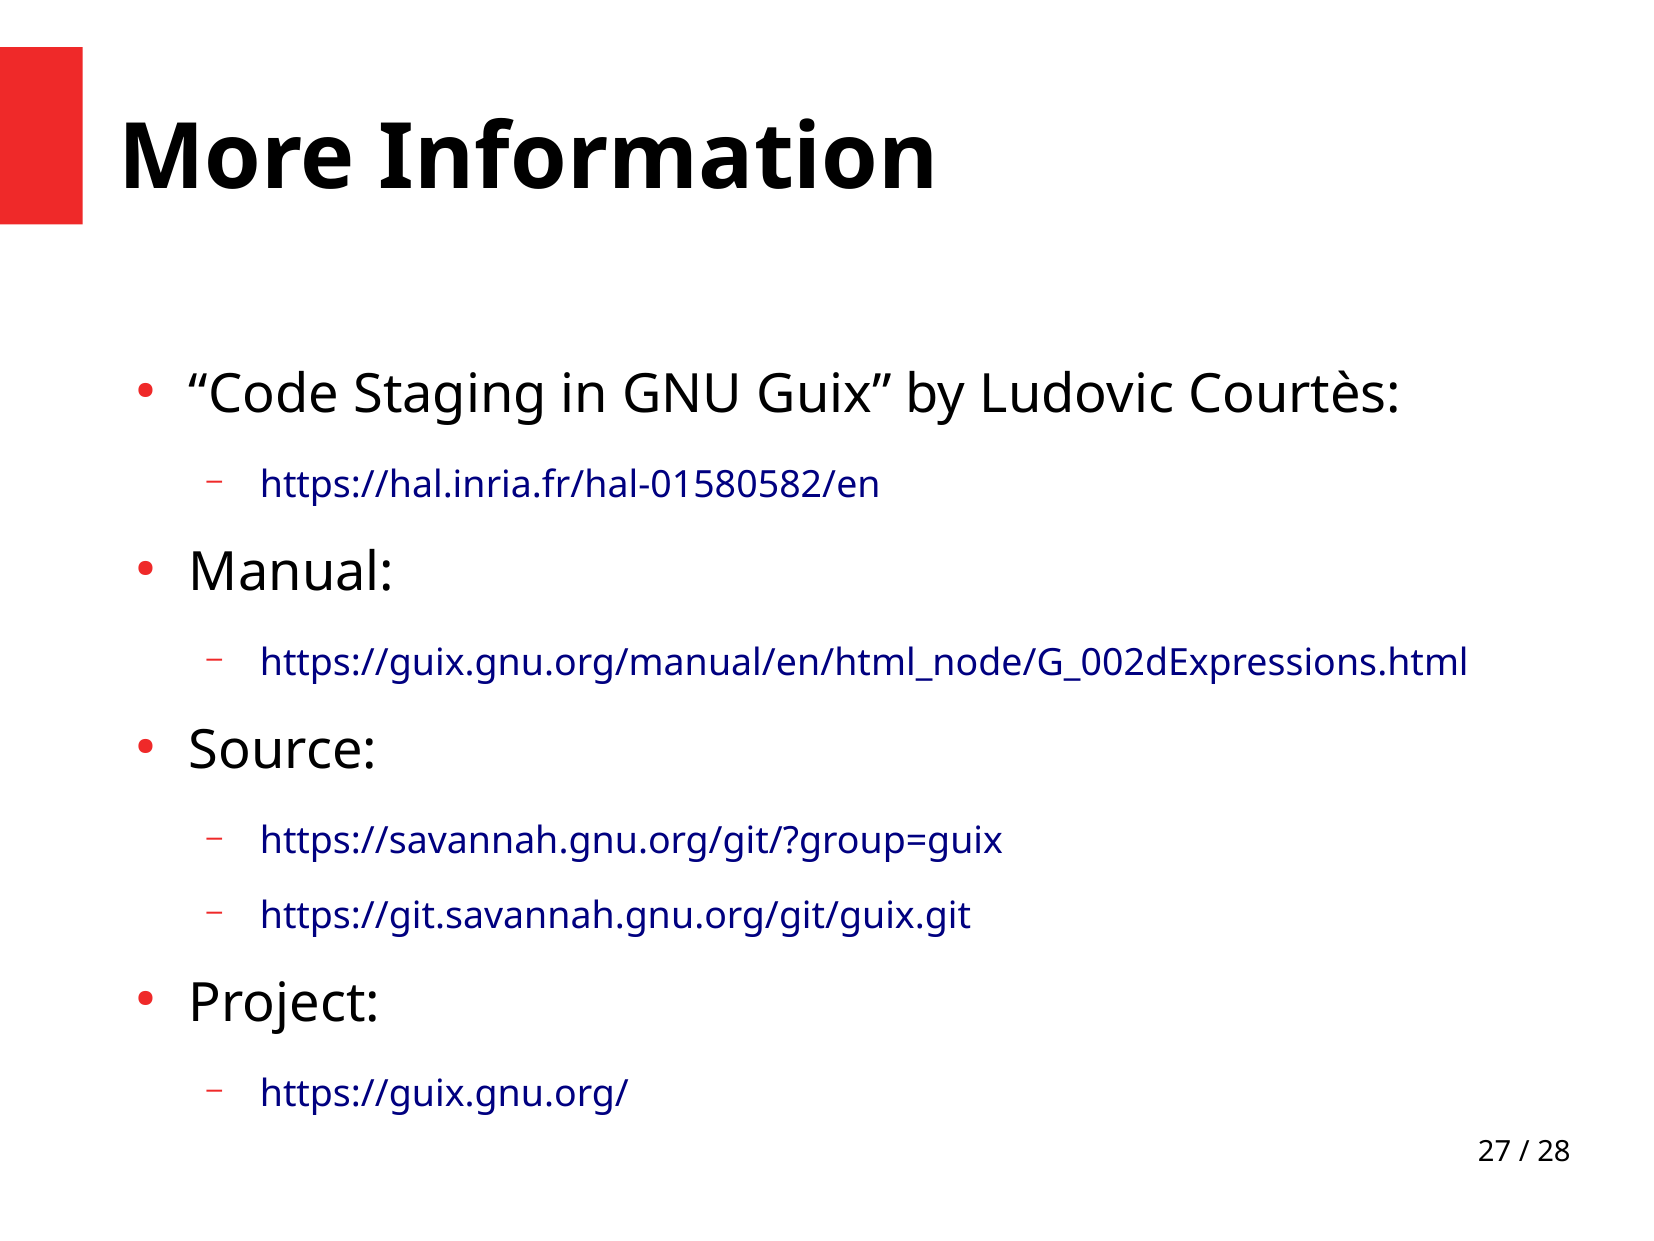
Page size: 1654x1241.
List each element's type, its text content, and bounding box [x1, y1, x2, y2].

title More Information [118, 49, 1571, 257]
list “Code Staging in GNU Guix” by Ludovic Courtès: https://hal.inria.fr/hal-01580582/en Manual: https://guix.gnu.org/manual/en/html_node/G_002dExpressions.html Source: https://savannah.gnu.org/git/?group=guix https://git.savannah.gnu.org/git/guix.git Project: https://guix.gnu.org/ [118, 354, 1536, 1074]
